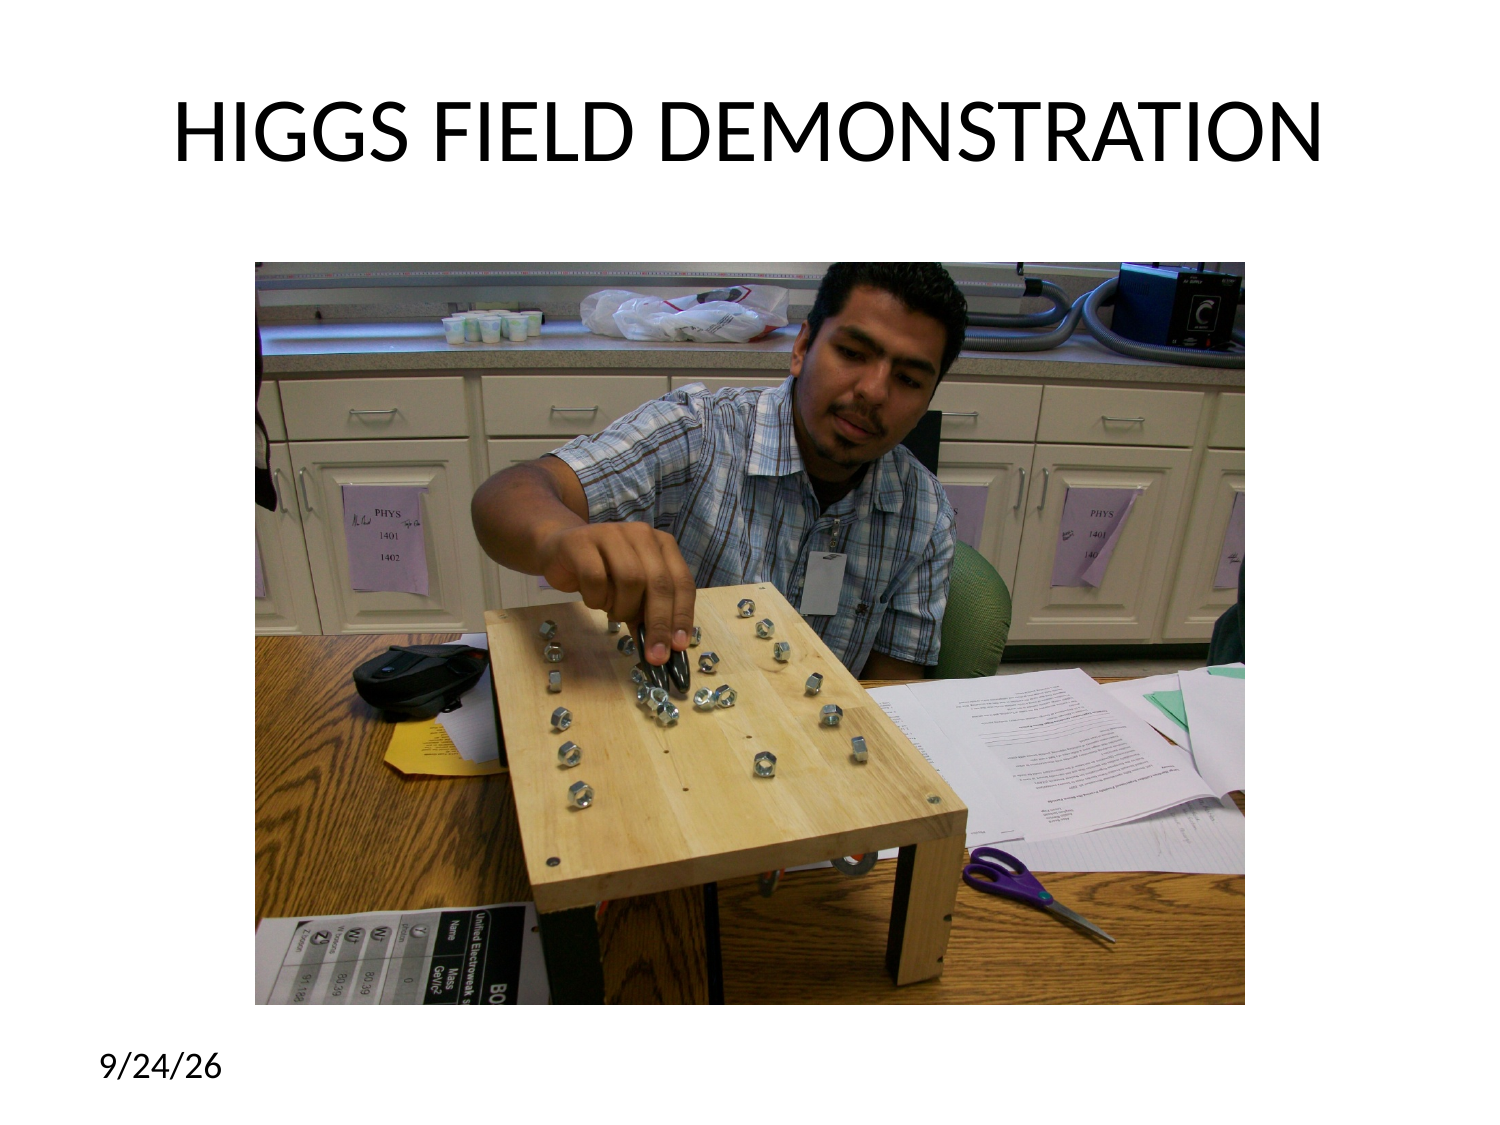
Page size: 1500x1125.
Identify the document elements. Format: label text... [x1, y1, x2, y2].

title HIGGS FIELD DEMONSTRATION [75, 45, 1425, 233]
picture [255, 262, 1245, 1005]
